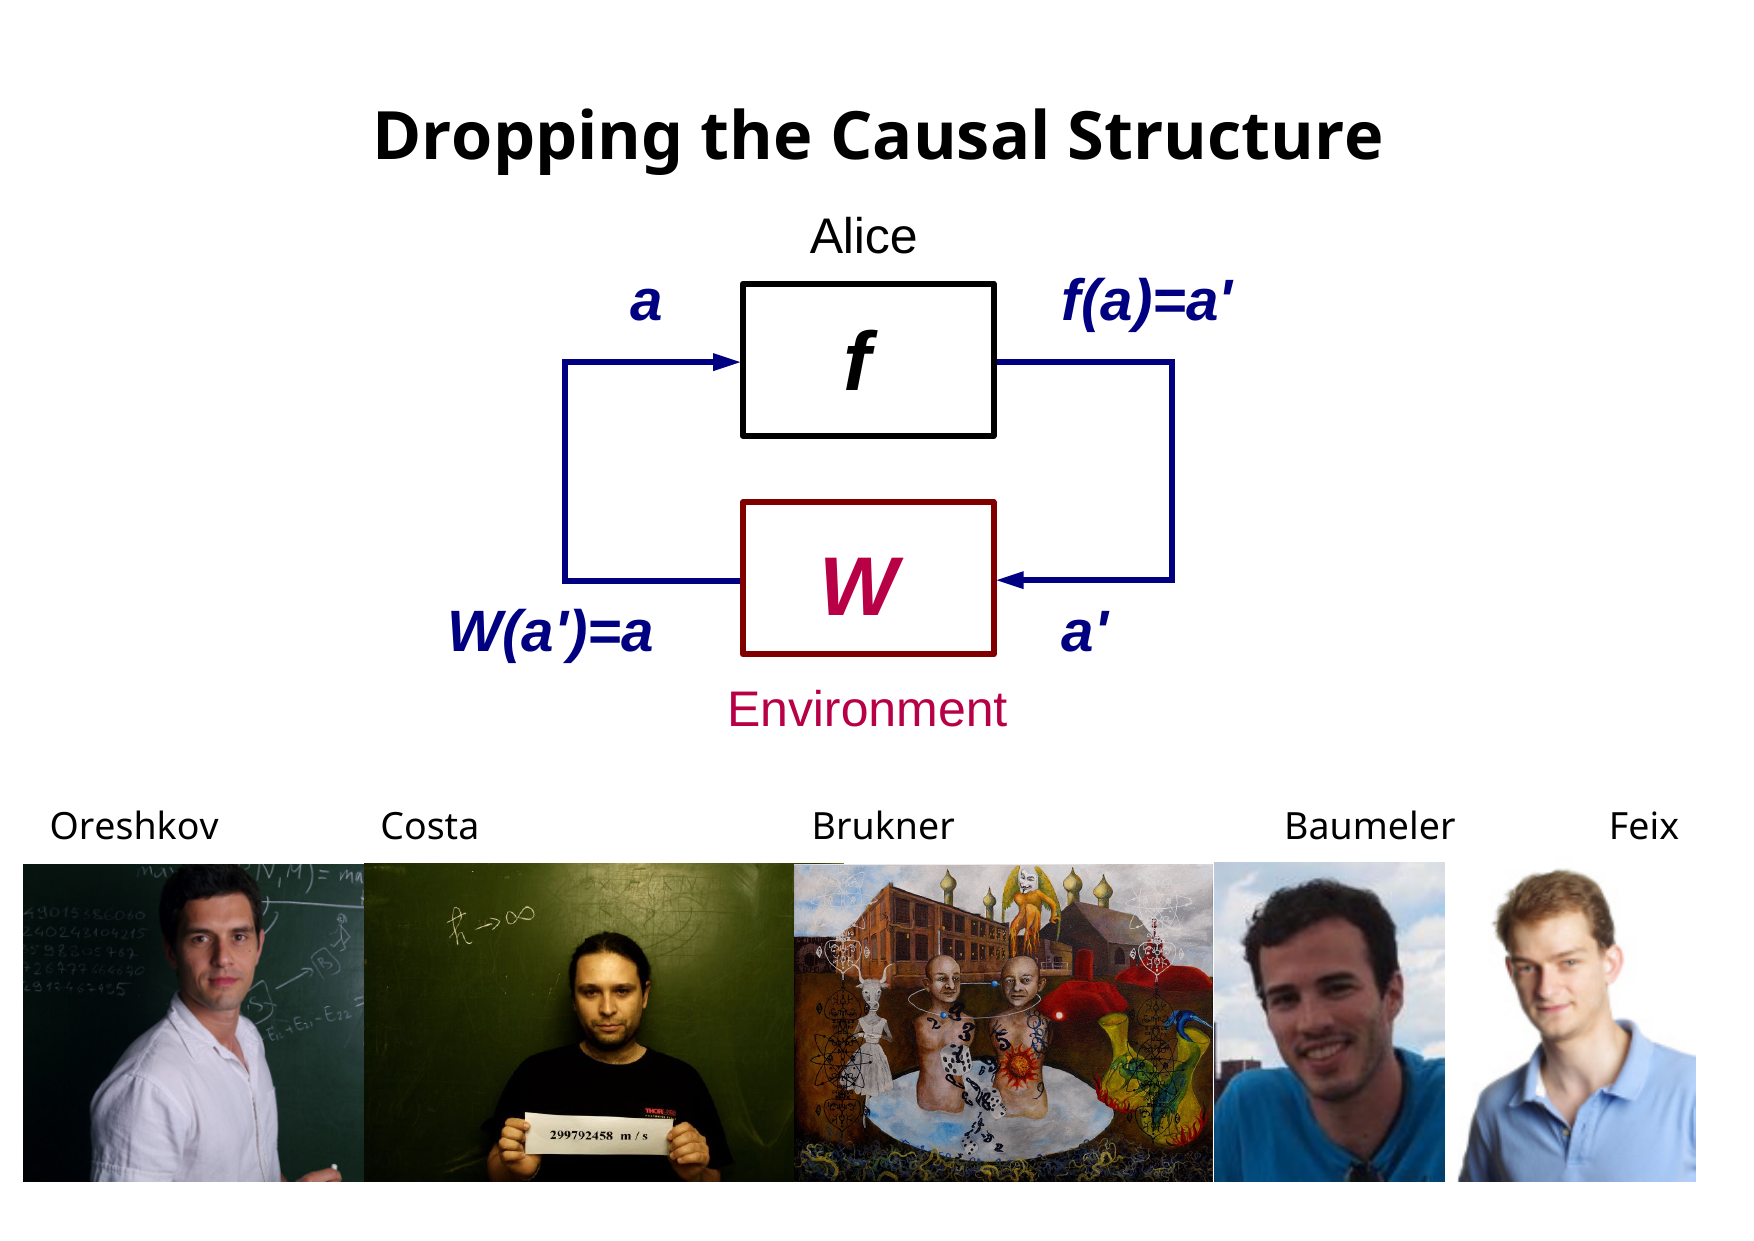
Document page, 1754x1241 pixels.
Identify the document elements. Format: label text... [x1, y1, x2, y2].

text_box Costa [365, 791, 683, 868]
text_box f [825, 344, 1099, 419]
picture [23, 863, 1213, 1182]
text_box Oreshkov [34, 791, 352, 868]
text_box a [612, 257, 1111, 344]
text_box a' [1043, 588, 1542, 675]
text_box Alice [791, 197, 1065, 257]
text_box Dropping the Causal Structure [357, 81, 1545, 171]
text_box Environment [709, 670, 1318, 747]
text_box Feix [1594, 792, 1754, 868]
text_box Brukner [796, 791, 1114, 868]
text_box W(a')=a [429, 588, 928, 675]
text_box Baumeler [1269, 792, 1586, 868]
picture [1457, 855, 1696, 1182]
picture [1214, 862, 1445, 1182]
text_box f(a)=a' [1111, 257, 1542, 344]
text_box W [801, 529, 1075, 644]
